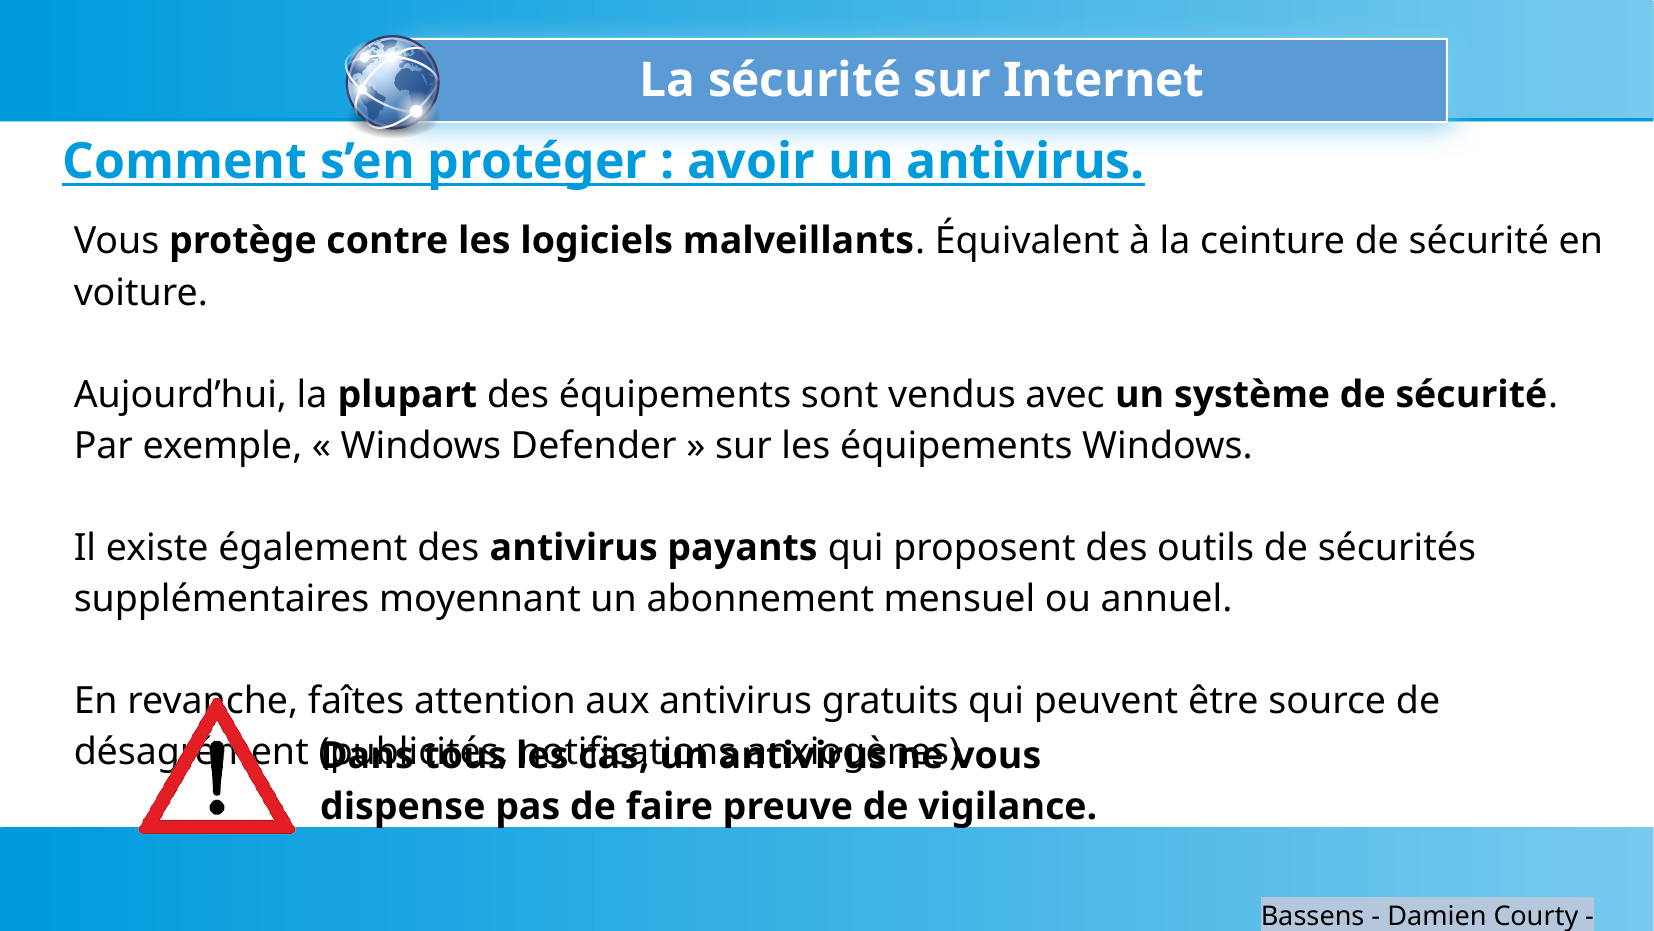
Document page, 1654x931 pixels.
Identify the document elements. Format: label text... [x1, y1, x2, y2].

picture [341, 35, 443, 140]
text_box Dans tous les cas, un antivirus ne vous dispense pas de faire preuve de vigilance. [305, 721, 1192, 824]
text_box Bassens - Damien Courty - 2024 [1246, 889, 1654, 931]
text_box La sécurité sur Internet [443, 38, 1447, 123]
picture [135, 684, 298, 847]
text_box Vous protège contre les logiciels malveillants. Équivalent à la ceinture de sécurité en voiture. Aujourd’hui, la plupart des équipements sont vendus avec un système de sécurité. Par exemple, « Windows Defender » sur les équipements Windows. Il existe également des antivirus payants qui proposent des outils de sécurités supplémentaires moyennant un abonnement mensuel ou annuel. En revanche, faîtes attention aux antivirus gratuits qui peuvent être source de désagrément (publicités, notifications anxiogènes). [59, 206, 1625, 726]
text_box Comment s’en protéger : avoir un antivirus. [47, 118, 1170, 234]
